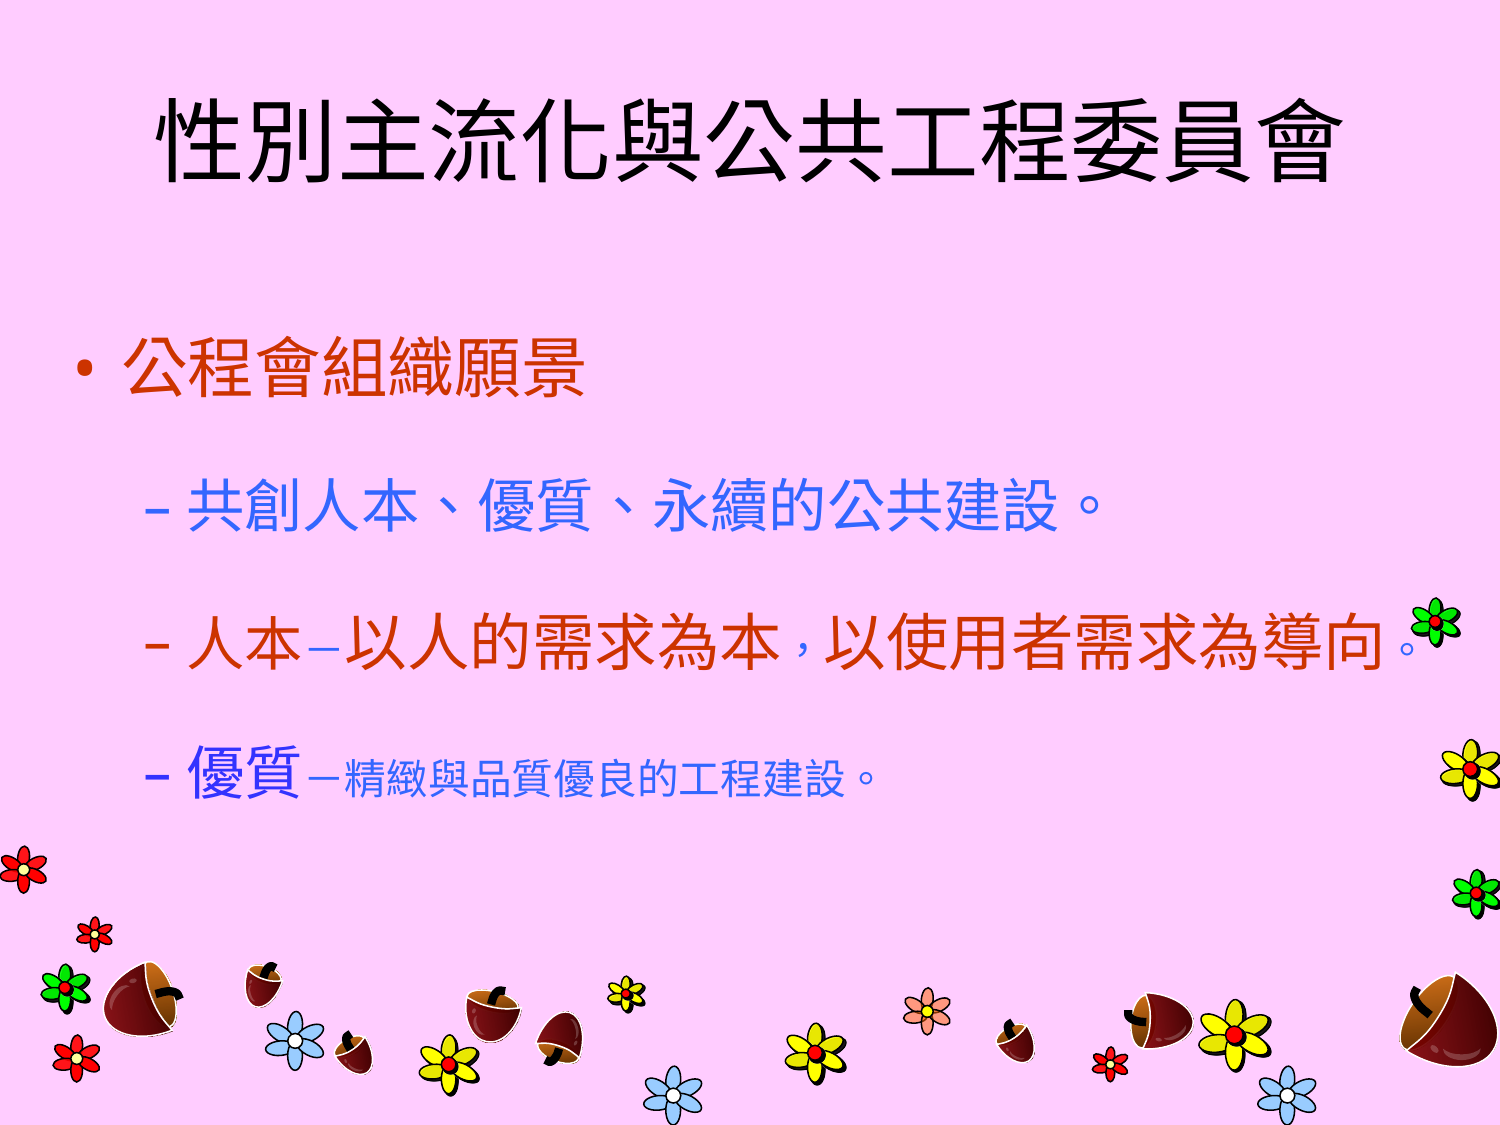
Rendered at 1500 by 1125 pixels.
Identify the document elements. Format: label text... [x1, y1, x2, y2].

title 性別主流化與公共工程委員會 [75, 45, 1426, 233]
list 公程會組織願景 共創人本、優質、永續的公共建設。 人本－以人的需求為本，以使用者需求為導向。 優質－精緻與品質優良的工程建設。 [49, 262, 1438, 1000]
